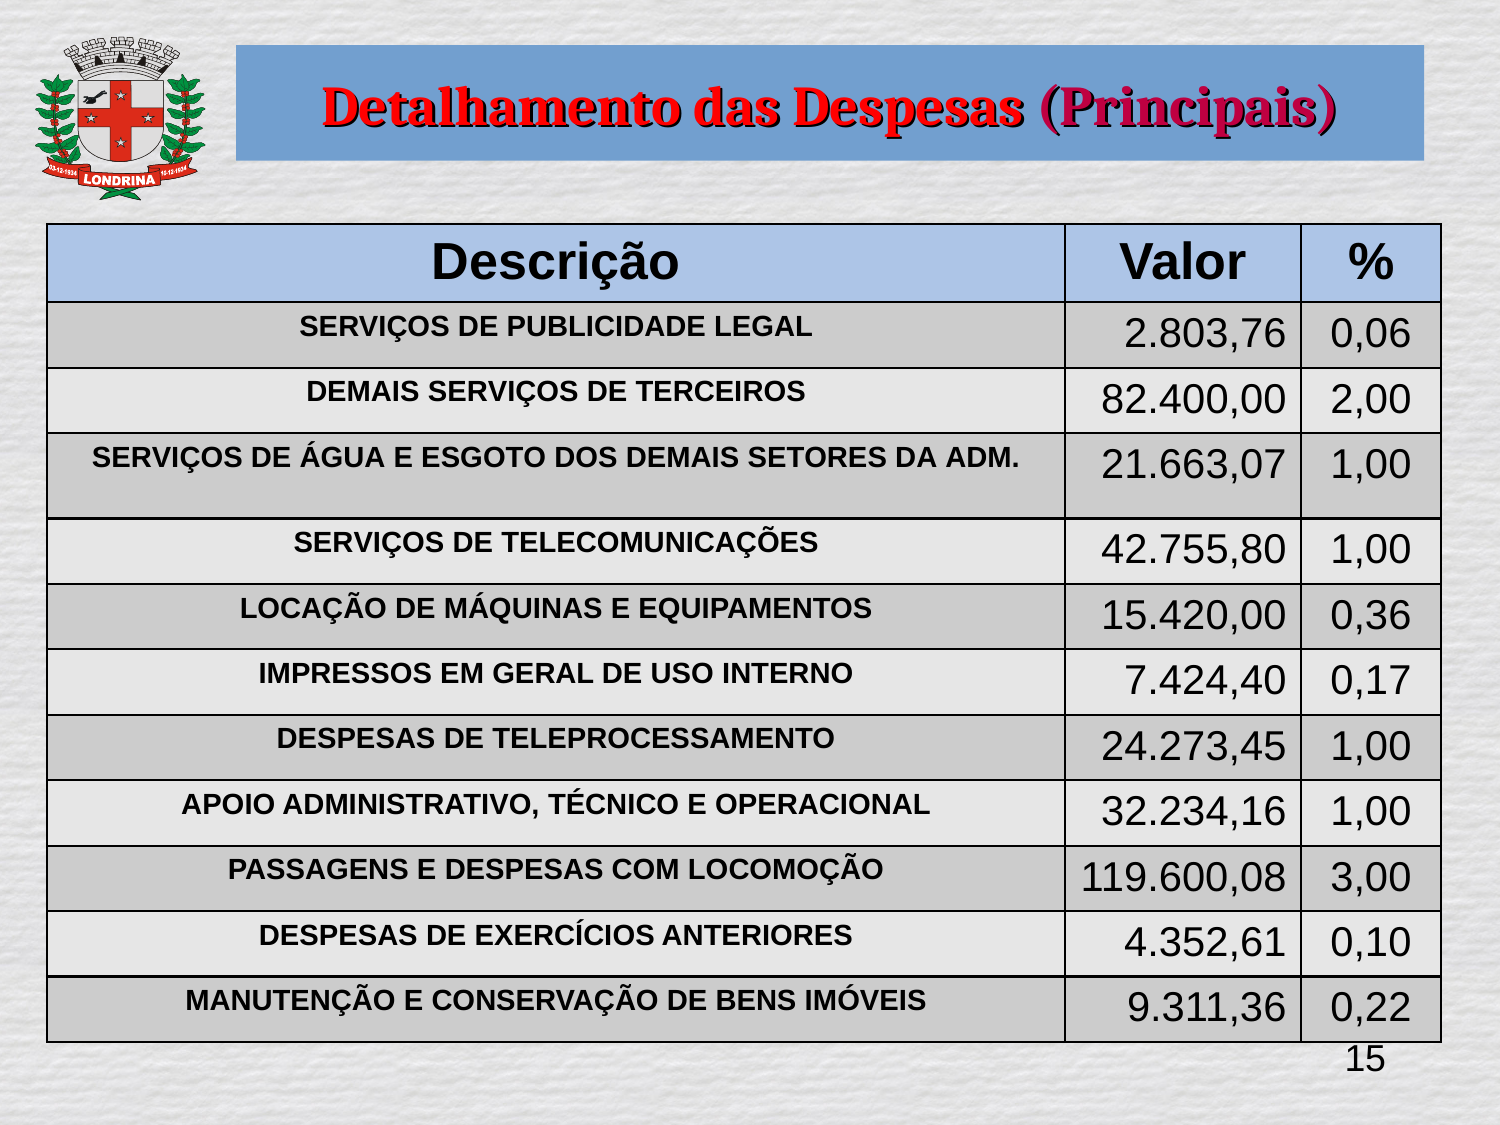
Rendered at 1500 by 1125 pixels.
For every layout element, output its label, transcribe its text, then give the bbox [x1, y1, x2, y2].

table_cell IMPRESSOS EM GERAL DE USO INTERNO [48, 650, 1064, 714]
table_cell 15.420,00 [1066, 585, 1300, 648]
table_cell 2,00 [1302, 369, 1440, 432]
table_cell DESPESAS DE EXERCÍCIOS ANTERIORES [48, 912, 1064, 975]
table_cell PASSAGENS E DESPESAS COM LOCOMOÇÃO [48, 847, 1064, 910]
table_cell SERVIÇOS DE PUBLICIDADE LEGAL [48, 303, 1064, 367]
table_cell 0,06 [1302, 303, 1440, 367]
table_cell DESPESAS DE TELEPROCESSAMENTO [48, 716, 1064, 779]
table_cell 1,00 [1302, 781, 1440, 845]
table_cell 2.803,76 [1066, 303, 1300, 367]
table_cell 0,22 [1302, 978, 1440, 1041]
picture [0, 0, 1500, 1125]
table_cell 1,00 [1302, 434, 1440, 517]
table_cell 21.663,07 [1066, 434, 1300, 517]
table_cell SERVIÇOS DE TELECOMUNICAÇÕES [48, 520, 1064, 583]
table_cell 1,00 [1302, 520, 1440, 583]
table_header Valor [1066, 225, 1300, 301]
table_cell 42.755,80 [1066, 520, 1300, 583]
table_cell 0,36 [1302, 585, 1440, 648]
table_cell 9.311,36 [1066, 978, 1300, 1041]
table_cell SERVIÇOS DE ÁGUA E ESGOTO DOS DEMAIS SETORES DA ADM. [48, 434, 1064, 517]
table_header Descrição [48, 225, 1064, 301]
table_cell 32.234,16 [1066, 781, 1300, 845]
table_cell 0,17 [1302, 650, 1440, 714]
table_cell 0,10 [1302, 912, 1440, 975]
text_box Detalhamento das Despesas (Principais) [236, 45, 1425, 161]
table_cell 4.352,61 [1066, 912, 1300, 975]
table_cell 24.273,45 [1066, 716, 1300, 779]
table_cell 119.600,08 [1066, 847, 1300, 910]
table_cell 1,00 [1302, 716, 1440, 779]
table_header % [1302, 225, 1440, 301]
table_cell MANUTENÇÃO E CONSERVAÇÃO DE BENS IMÓVEIS [48, 978, 1064, 1041]
table_cell APOIO ADMINISTRATIVO, TÉCNICO E OPERACIONAL [48, 781, 1064, 845]
table_cell LOCAÇÃO DE MÁQUINAS E EQUIPAMENTOS [48, 585, 1064, 648]
text_box <número> [1329, 1027, 1500, 1098]
table_cell 3,00 [1302, 847, 1440, 910]
table_cell DEMAIS SERVIÇOS DE TERCEIROS [48, 369, 1064, 432]
table_cell 7.424,40 [1066, 650, 1300, 714]
table_cell 82.400,00 [1066, 369, 1300, 432]
